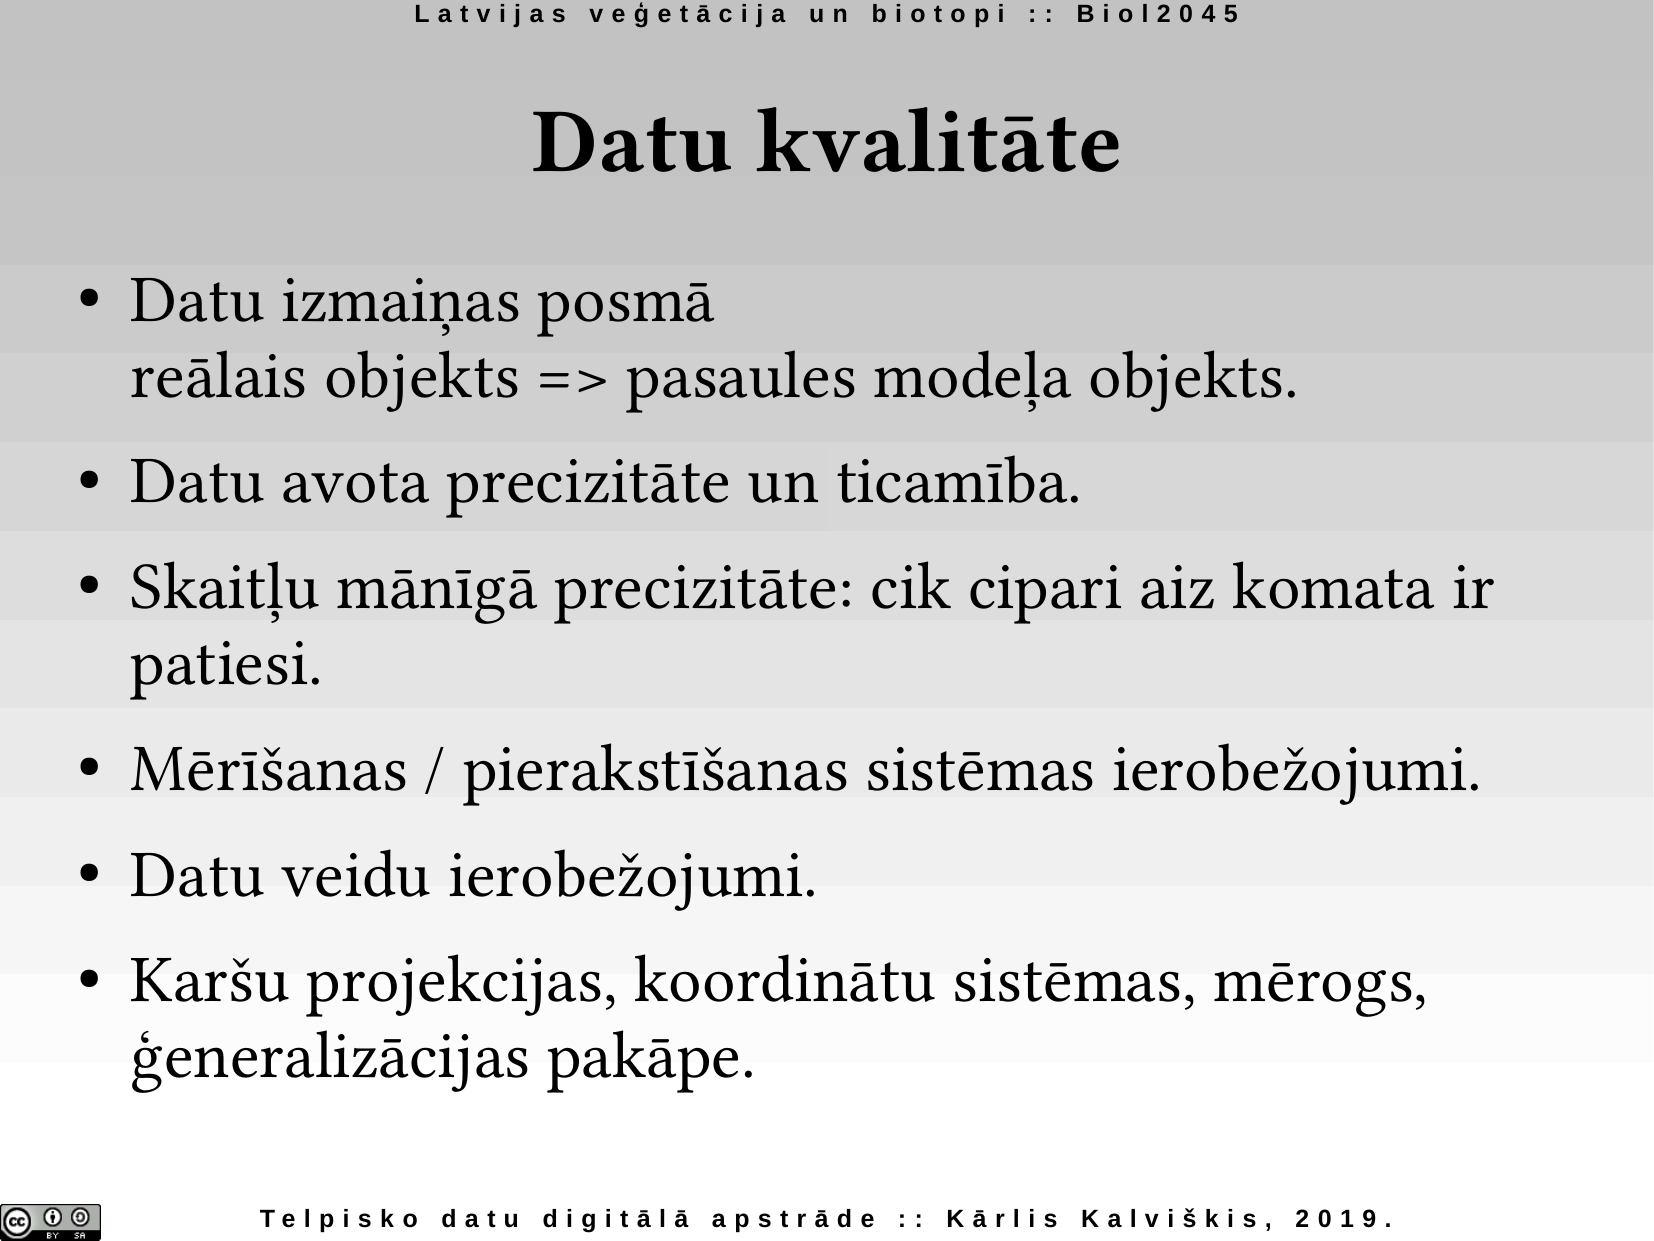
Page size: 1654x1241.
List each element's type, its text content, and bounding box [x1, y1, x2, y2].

picture [0, 0, 1654, 1241]
title Datu kvalitāte [59, 37, 1596, 246]
list Datu izmaiņas posmā reālais objekts => pasaules modeļa objekts. Datu avota precizitāte un ticamība. Skaitļu mānīgā precizitāte: cik cipari aiz komata ir patiesi. Mērīšanas / pierakstīšanas sistēmas ierobežojumi. Datu veidu ierobežojumi. Karšu projekcijas, koordinātu sistēmas, mērogs, ģeneralizācijas pakāpe. [59, 261, 1596, 1163]
